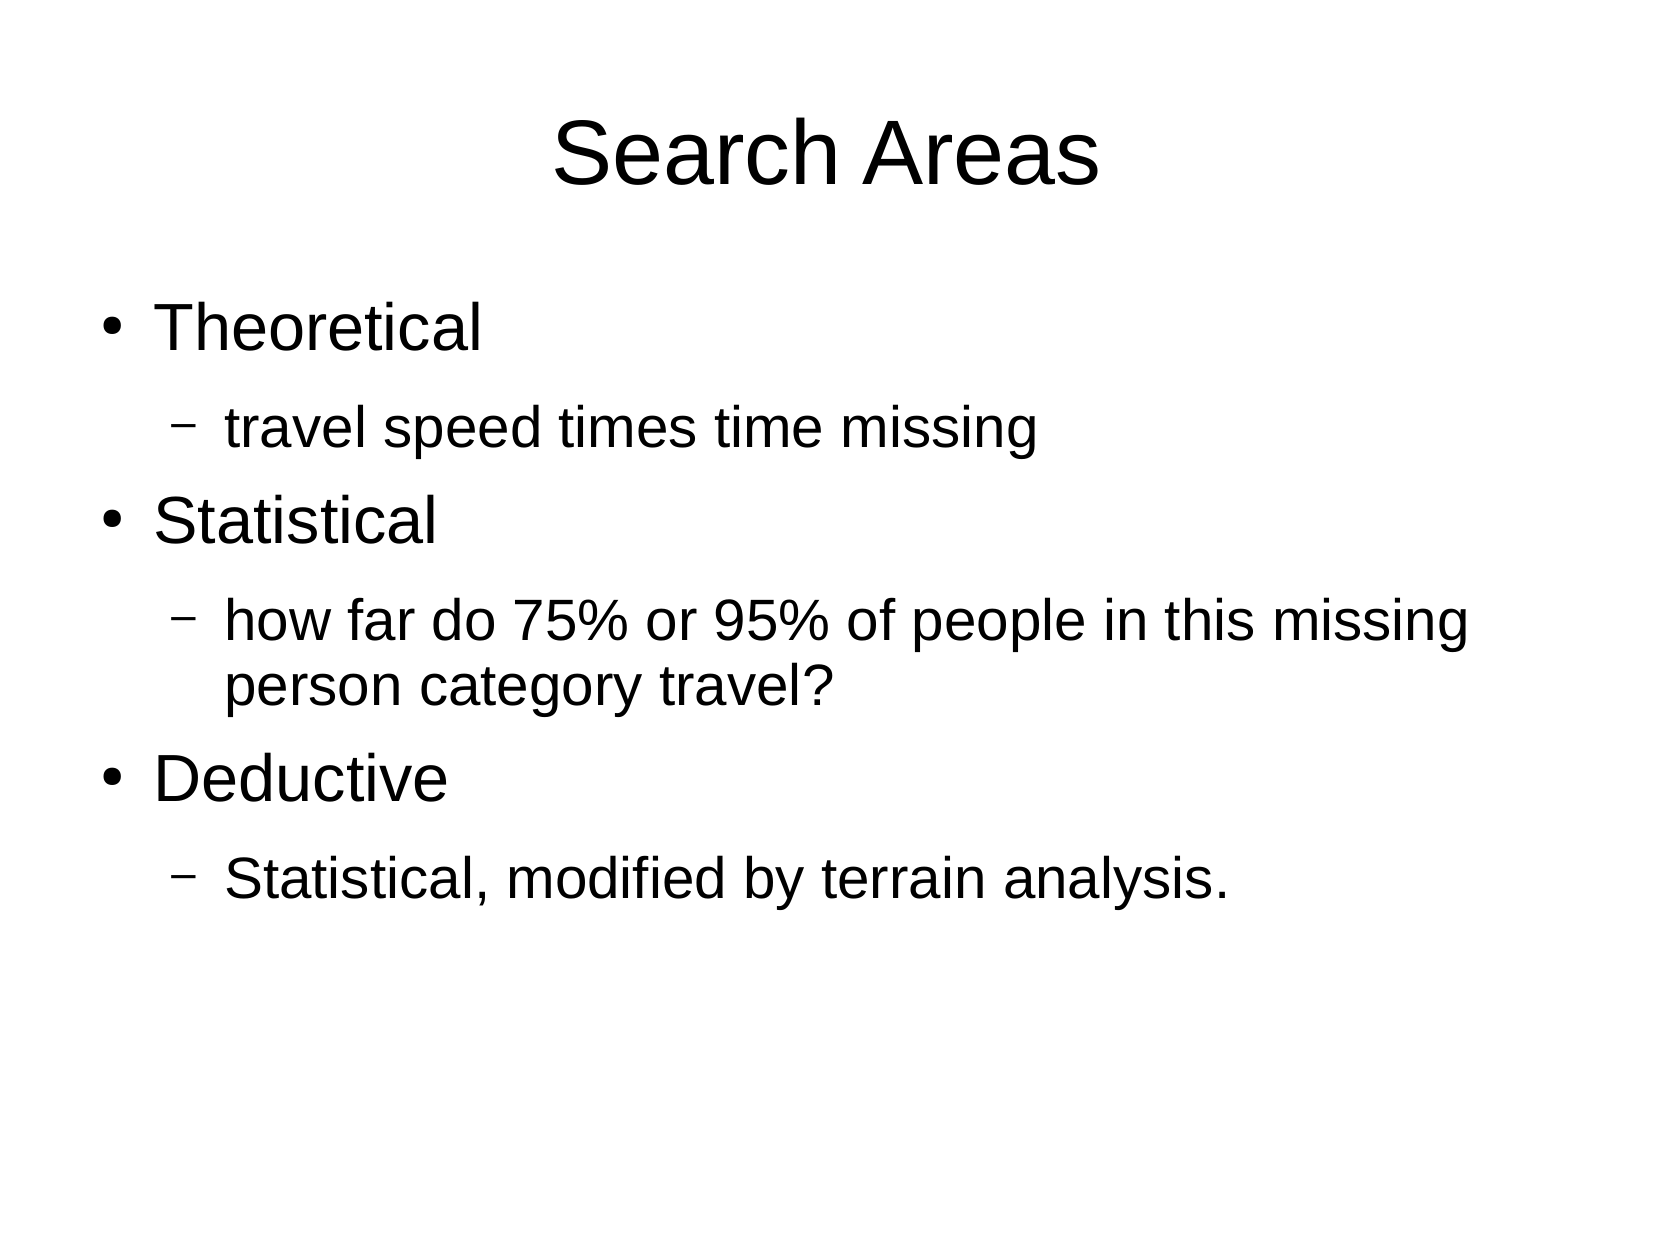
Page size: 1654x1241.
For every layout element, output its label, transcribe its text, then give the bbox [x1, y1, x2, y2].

list Theoretical travel speed times time missing Statistical how far do 75% or 95% of people in this missing person category travel? Deductive Statistical, modified by terrain analysis. [82, 290, 1571, 1010]
title Search Areas [82, 49, 1571, 257]
